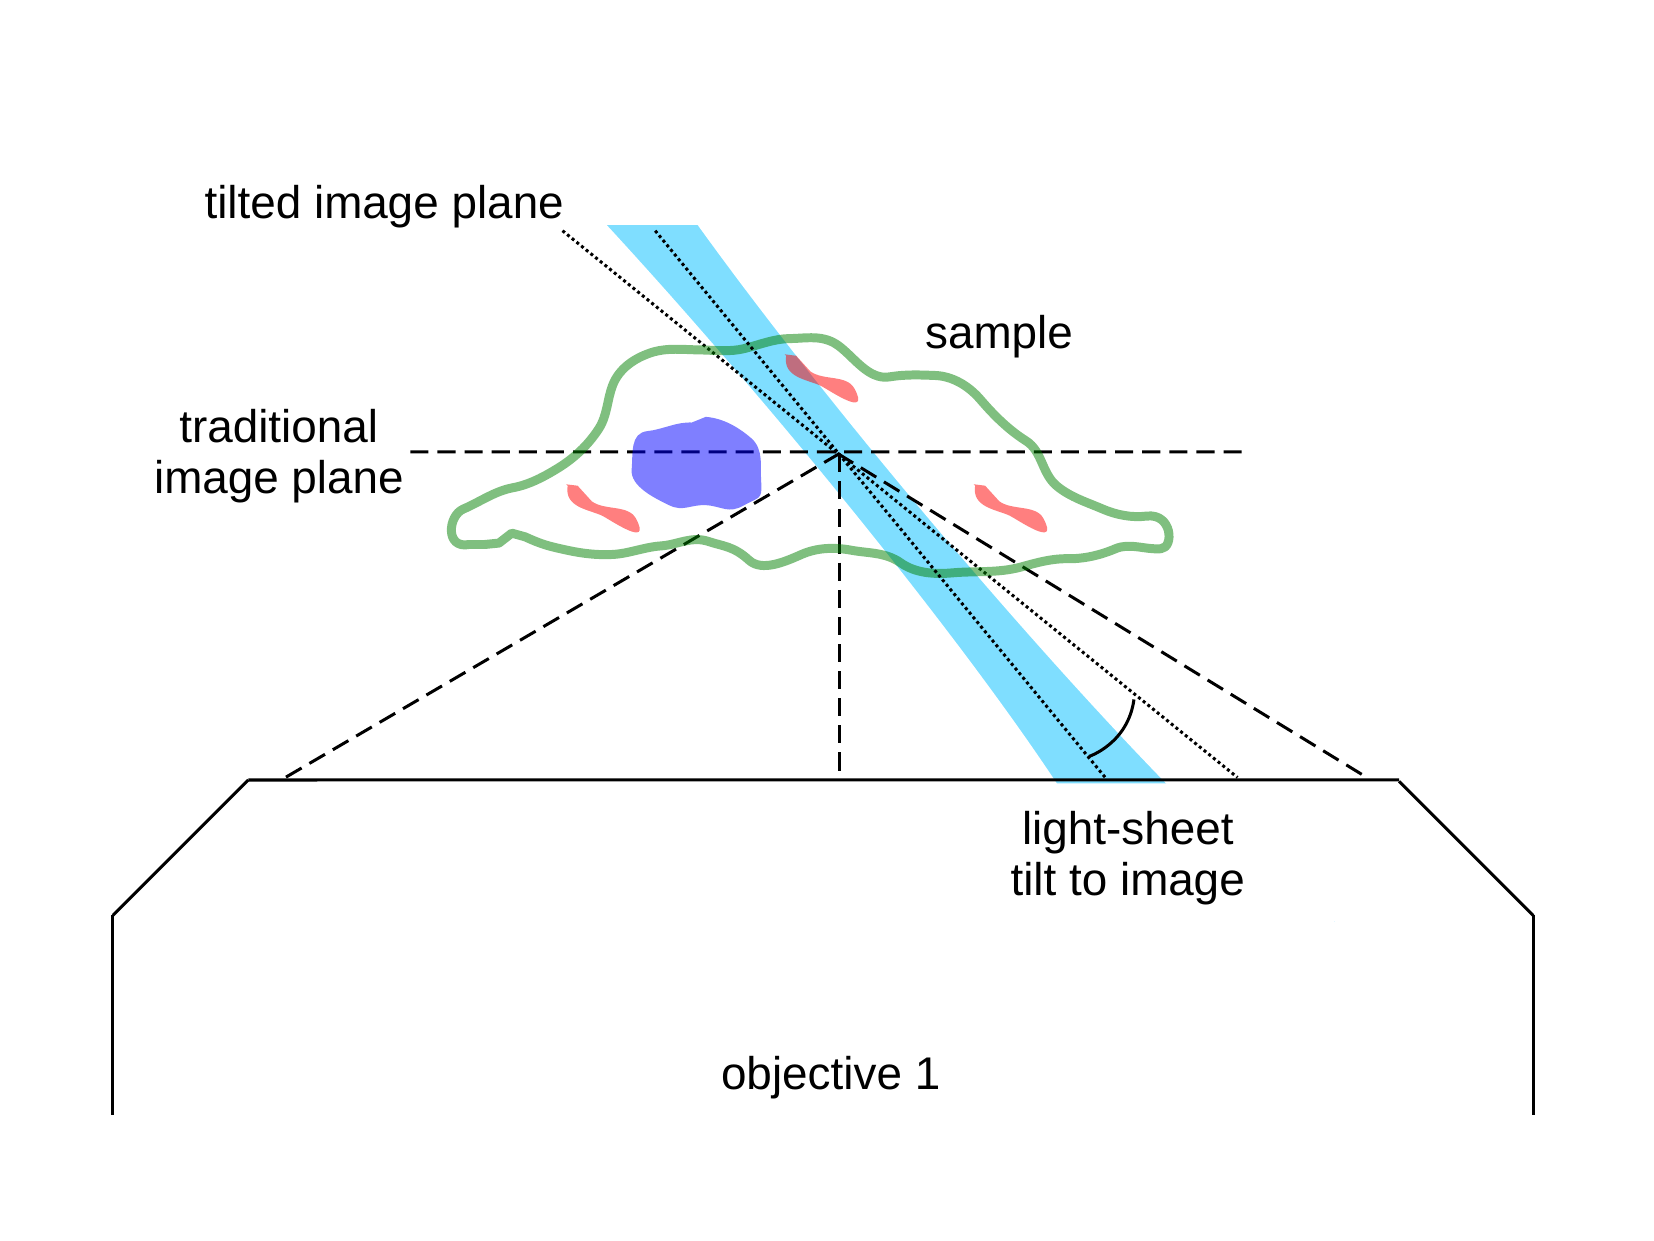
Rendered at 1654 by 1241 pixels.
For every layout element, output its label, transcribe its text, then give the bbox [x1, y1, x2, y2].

text_box objective 1 [640, 1040, 1021, 1112]
text_box [367, 6, 882, 380]
text_box [617, 343, 1091, 568]
text_box tilted image plane [155, 169, 613, 249]
text_box [962, 782, 1337, 1050]
text_box light-sheet tilt to image [980, 795, 1276, 965]
text_box traditional image plane [132, 393, 426, 614]
text_box [566, 484, 640, 533]
text_box [767, 553, 1262, 778]
text_box sample [882, 299, 1116, 381]
